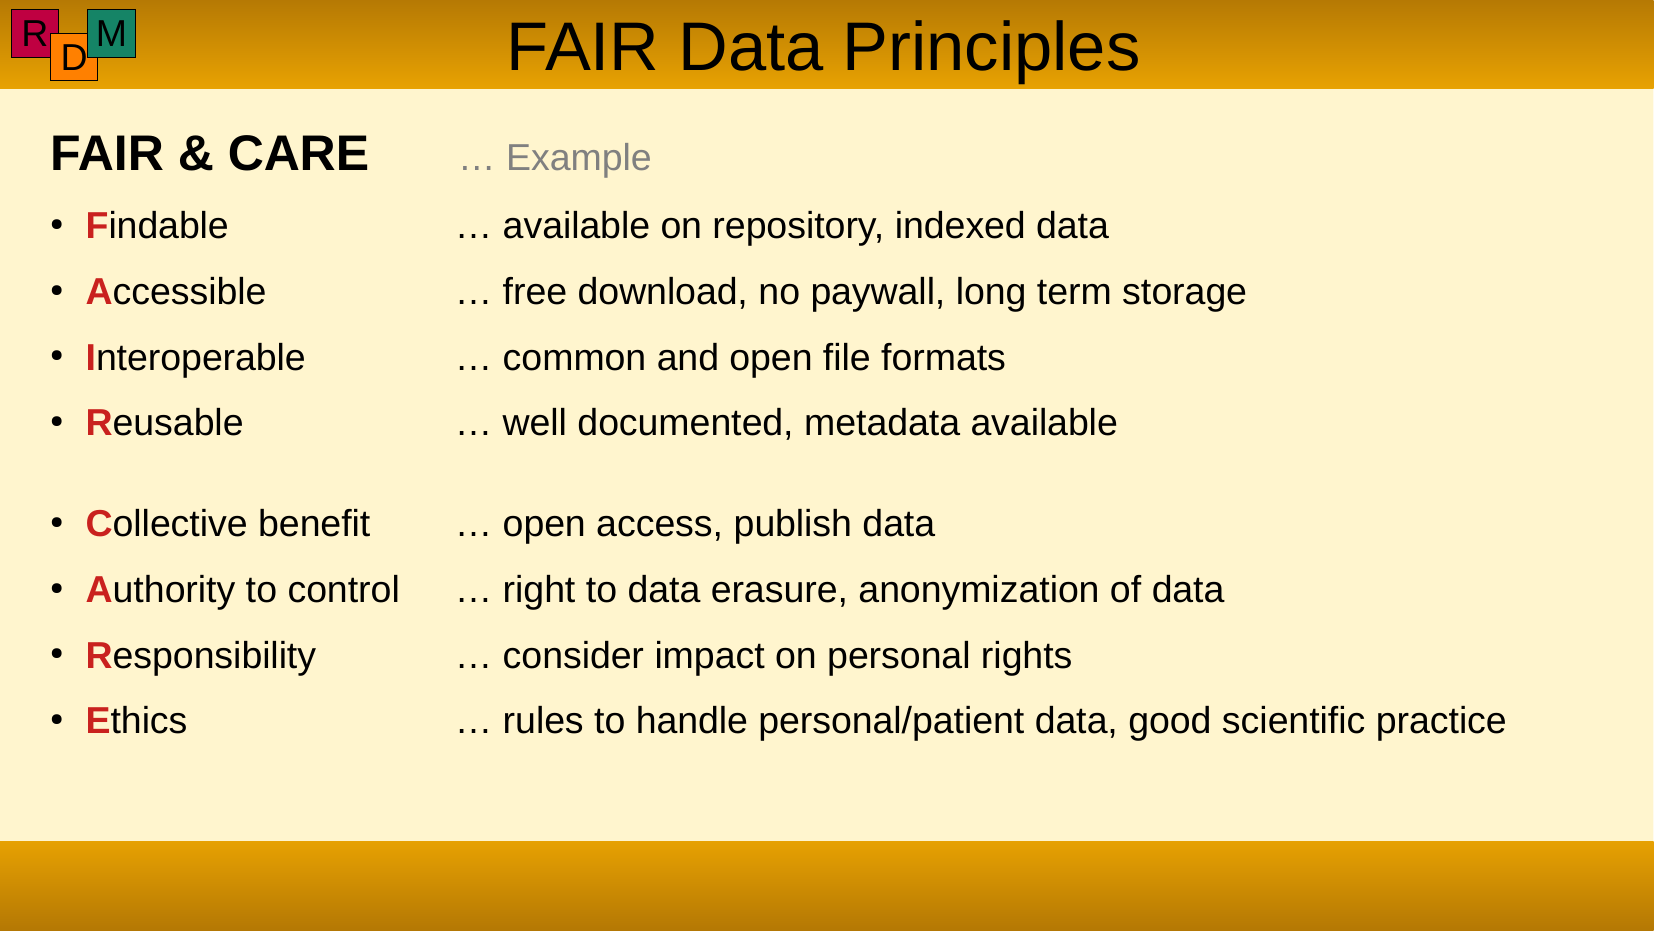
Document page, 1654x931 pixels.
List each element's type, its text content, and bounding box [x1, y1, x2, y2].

text_box FAIR & CARE … Example Findable … available on repository, indexed data Accessible … free download, no paywall, long term storage Interoperable … common and open file formats Reusable … well documented, metadata available Collective benefit … open access, publish data Authority to control … right to data erasure, anonymization of data Responsibility … consider impact on personal rights Ethics … rules to handle personal/patient data, good scientific practice [35, 118, 1619, 750]
title FAIR Data Principles [33, 7, 1615, 85]
text_box D [50, 33, 98, 81]
text_box R [11, 9, 59, 58]
text_box M [87, 9, 136, 58]
